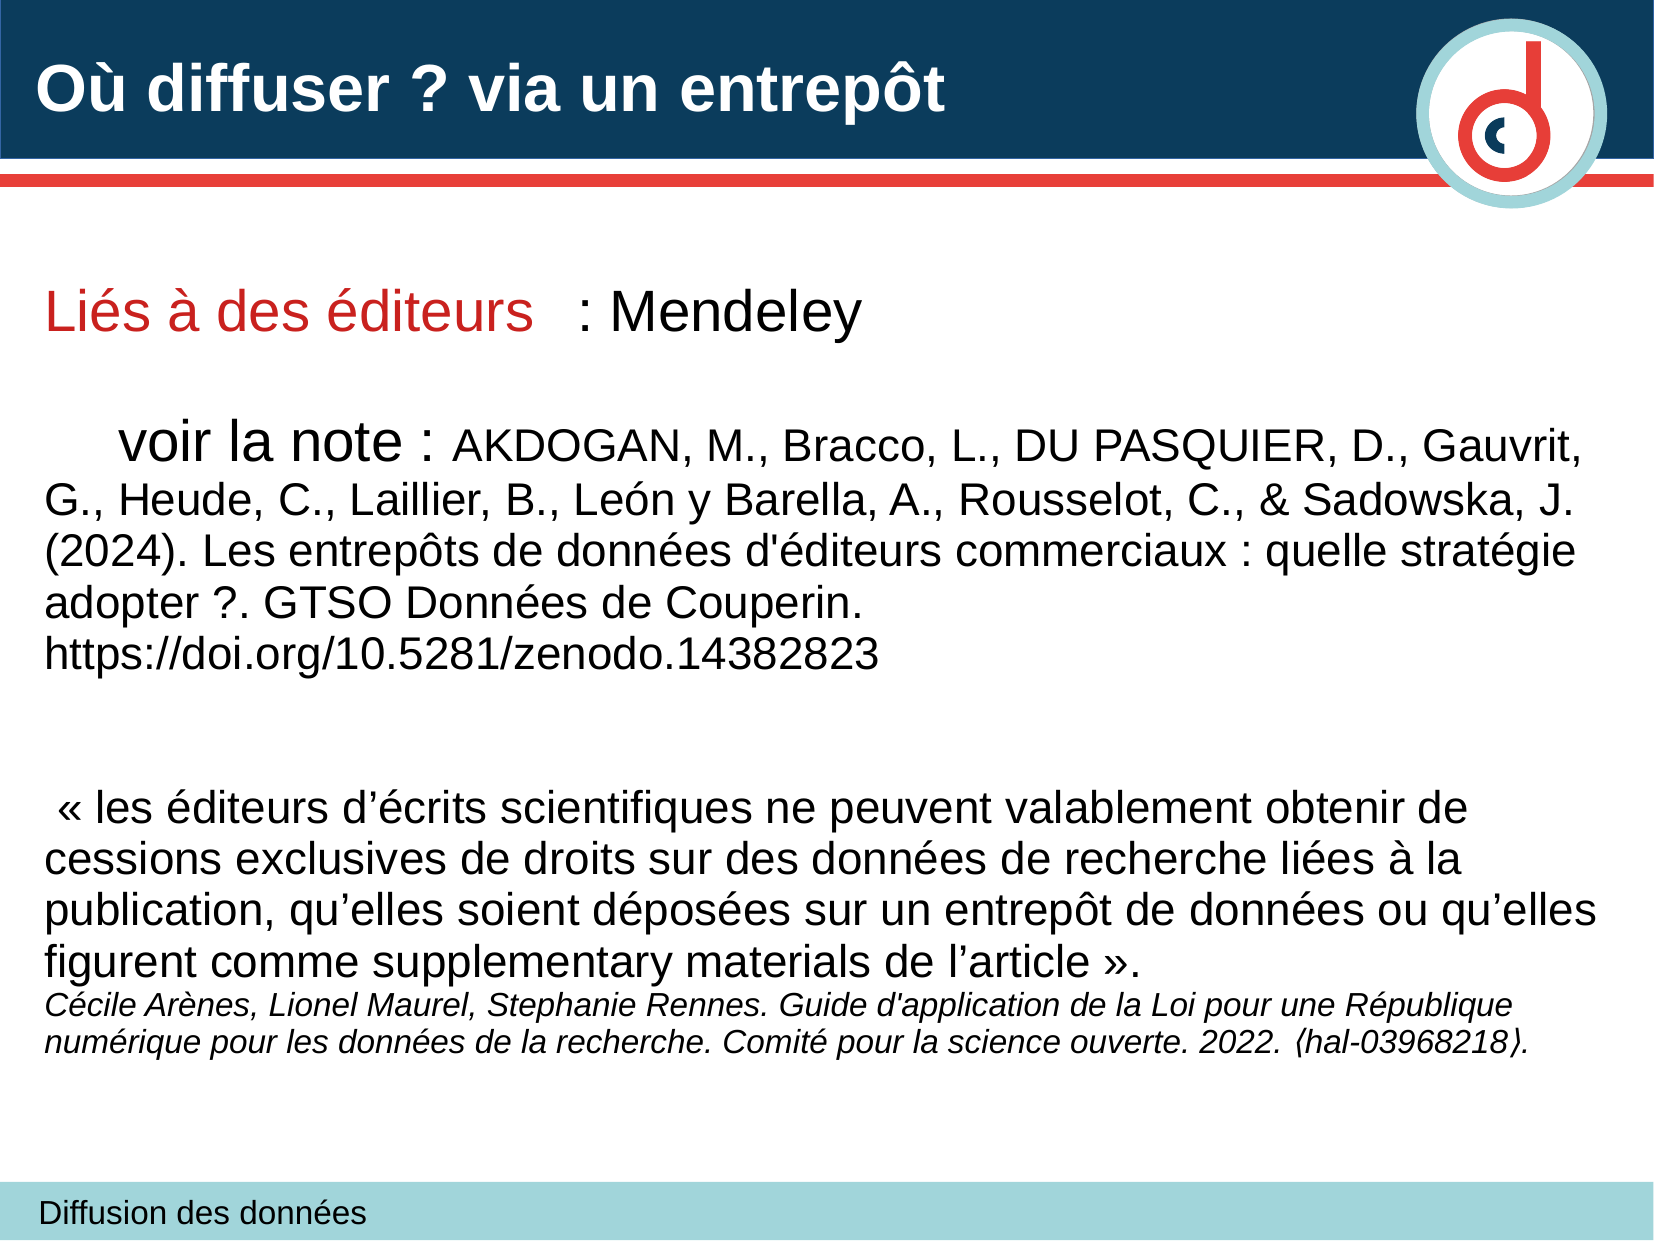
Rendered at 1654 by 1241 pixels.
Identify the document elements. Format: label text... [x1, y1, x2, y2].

text_box Diffusion des données [23, 1187, 621, 1241]
text_box Liés à des éditeurs : Mendeley voir la note : AKDOGAN, M., Bracco, L., DU PASQUIER, D., Gauvrit, G., Heude, C., Laillier, B., León y Barella, A., Rousselot, C., & Sadowska, J. (2024). Les entrepôts de données d'éditeurs commerciaux : quelle stratégie adopter ?. GTSO Données de Couperin. https://doi.org/10.5281/zenodo.14382823 « les éditeurs d’écrits scientifiques ne peuvent valablement obtenir de cessions exclusives de droits sur des données de recherche liées à la publication, qu’elles soient déposées sur un entrepôt de données ou qu’elles figurent comme supplementary materials de l’article ». Cécile Arènes, Lionel Maurel, Stephanie Rennes. Guide d'application de la Loi pour une République numérique pour les données de la recherche. Comité pour la science ouverte. 2022. ⟨hal-03968218⟩. [29, 206, 1654, 1069]
title Où diffuser ? via un entrepôt [35, 11, 1430, 159]
